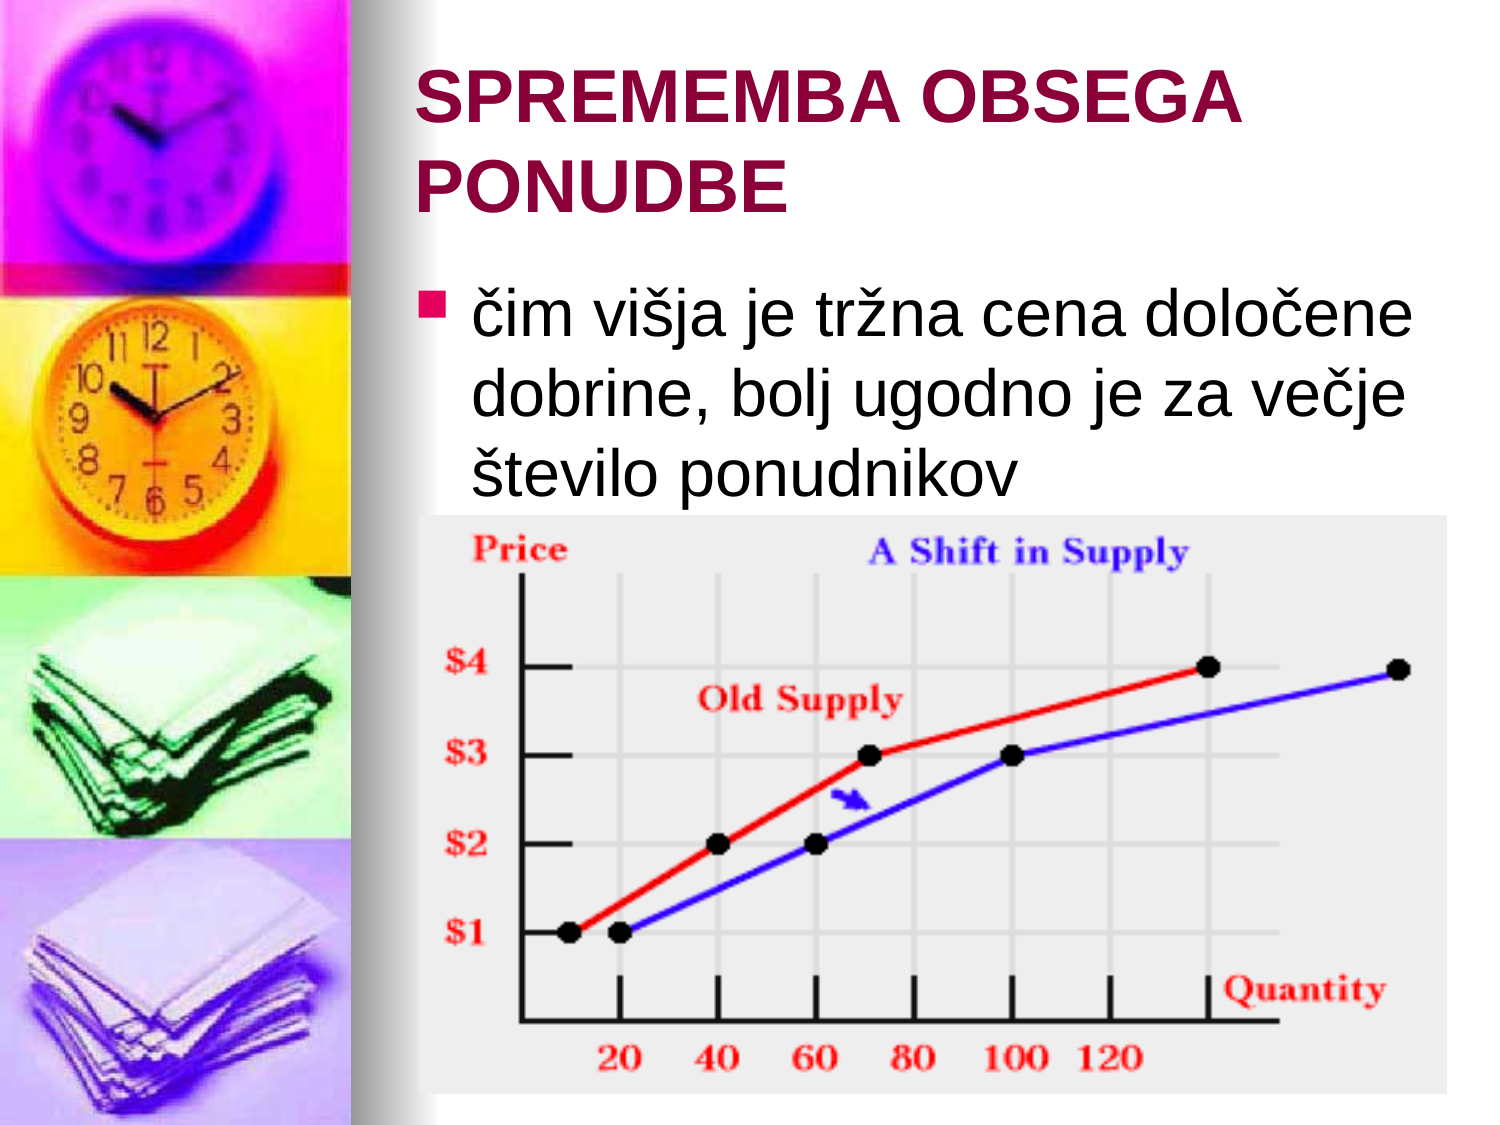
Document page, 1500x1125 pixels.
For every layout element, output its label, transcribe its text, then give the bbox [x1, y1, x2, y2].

list čim višja je tržna cena določene dobrine, bolj ugodno je za večje število ponudnikov [399, 262, 1450, 1000]
title SPREMEMBA OBSEGA PONUDBE [399, 37, 1450, 238]
picture [0, 0, 351, 1125]
picture [419, 515, 1447, 1094]
